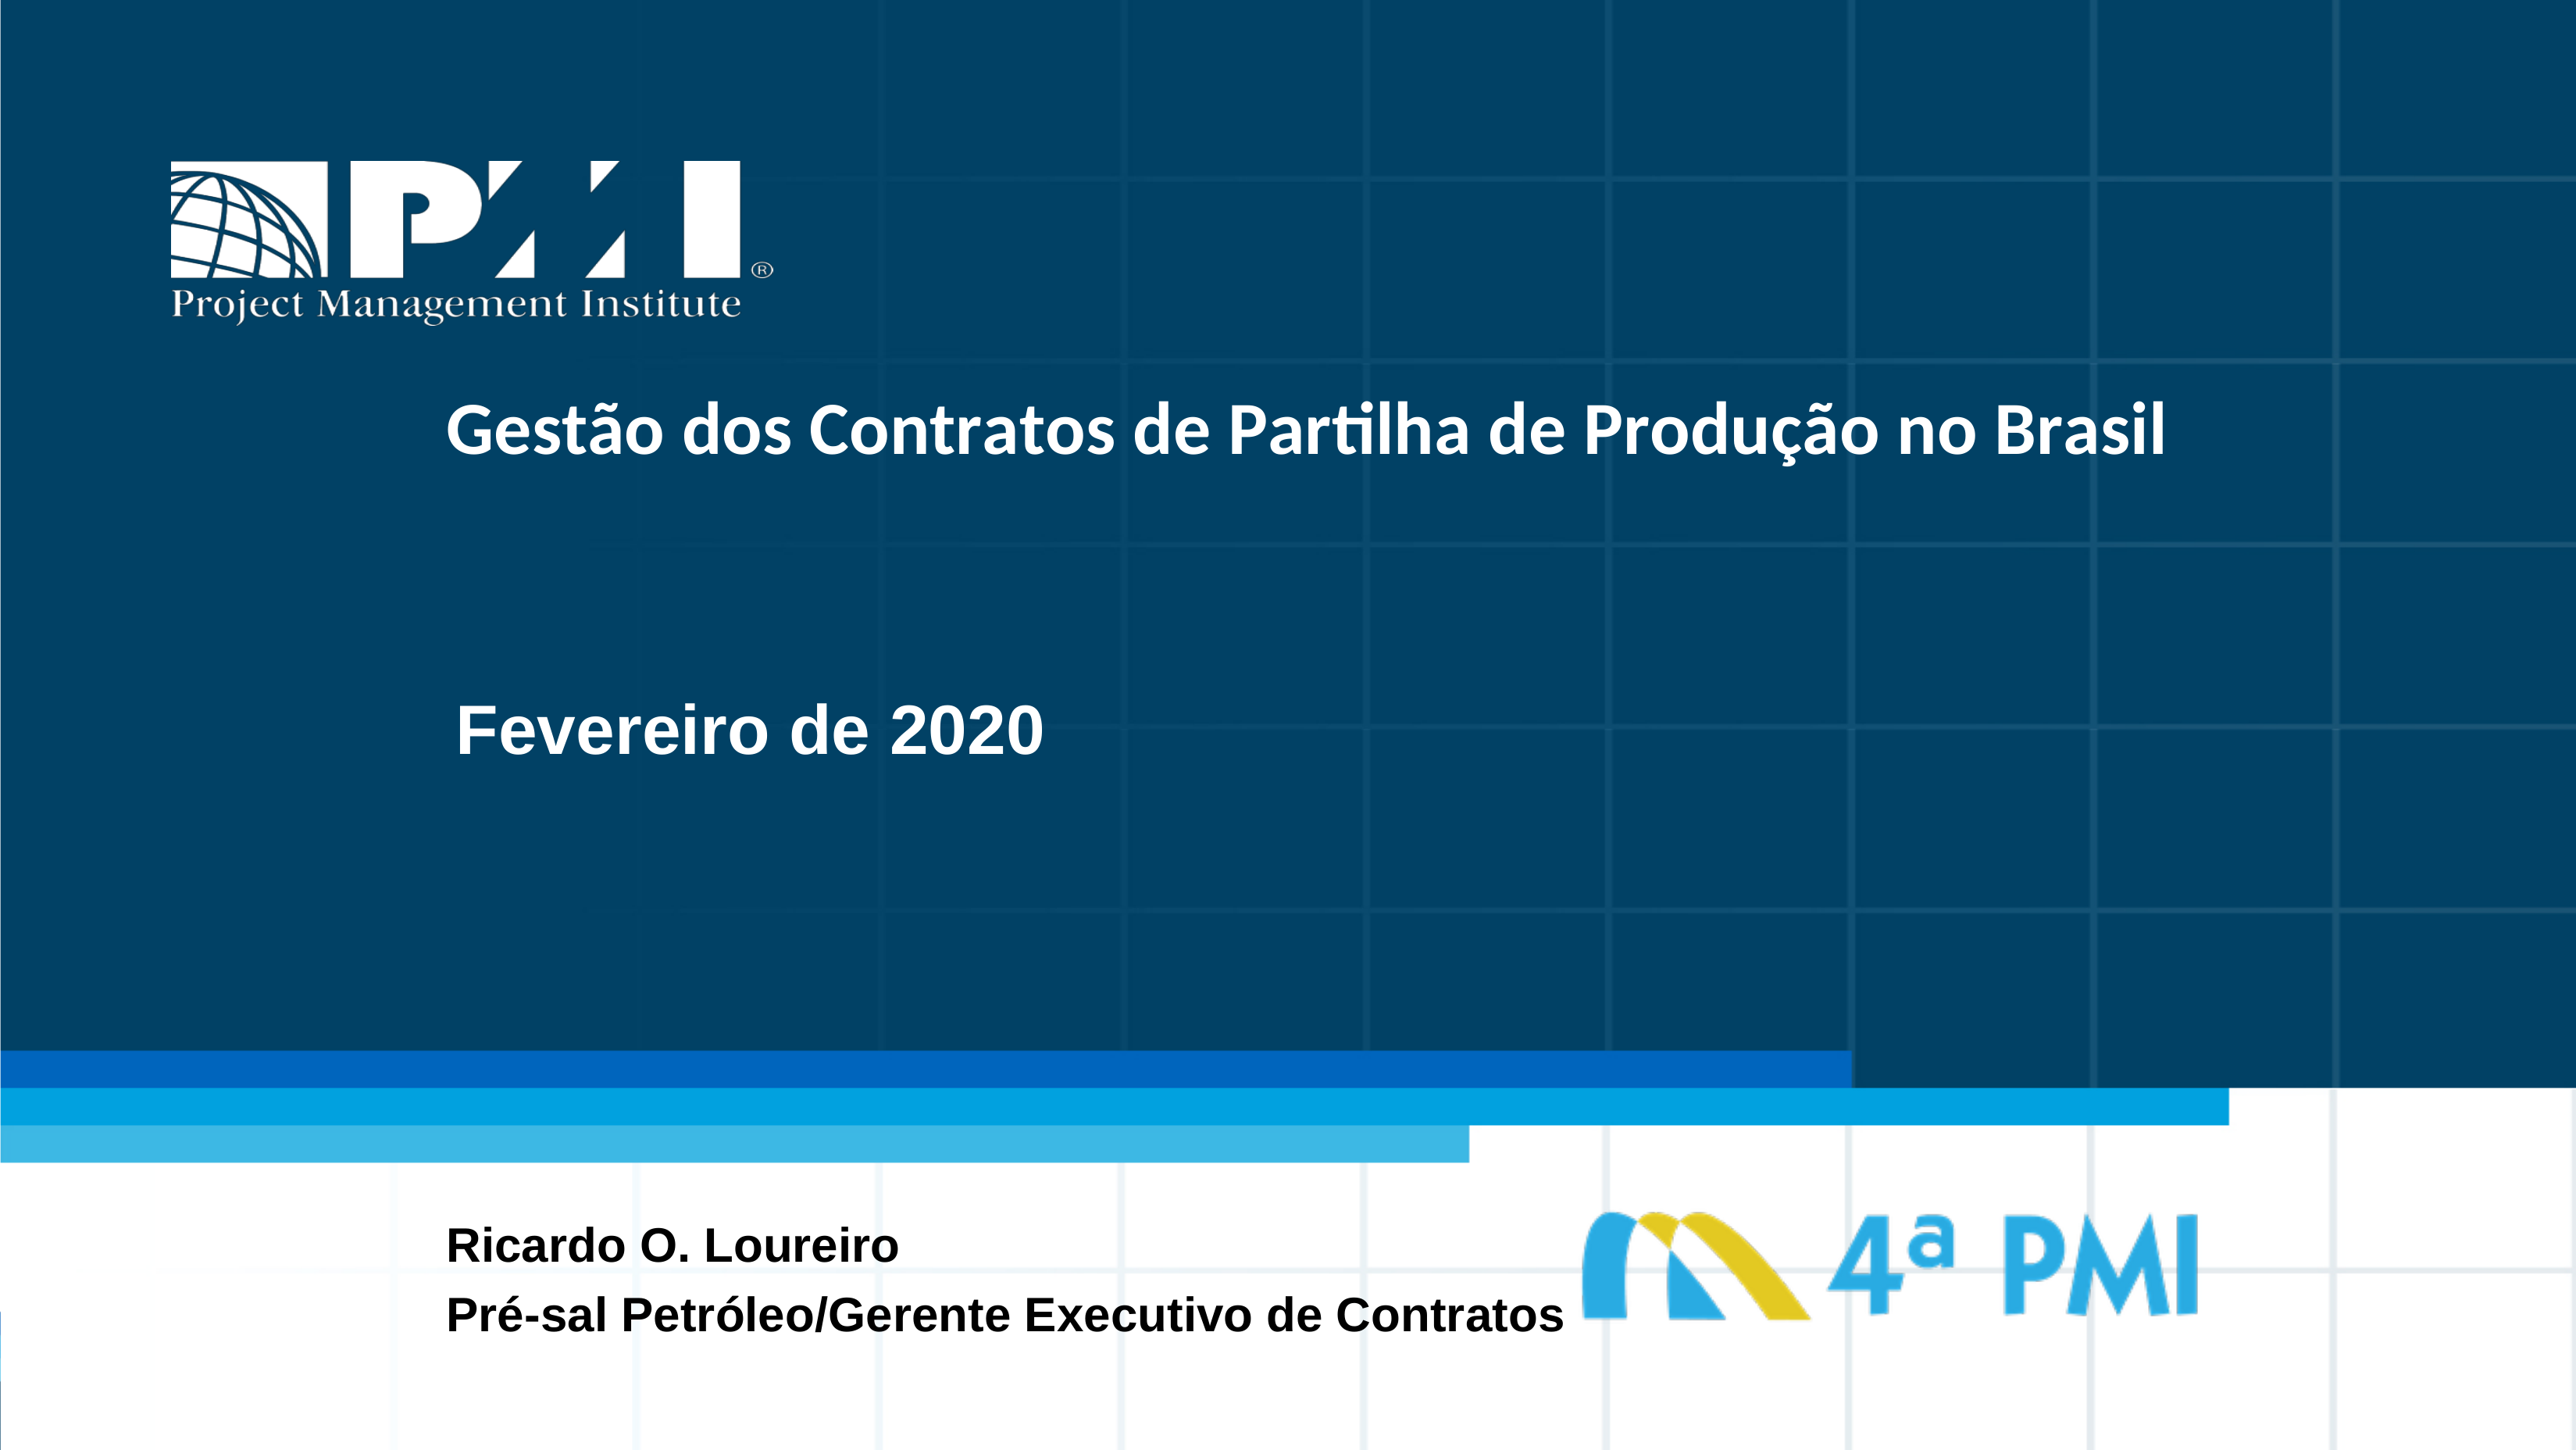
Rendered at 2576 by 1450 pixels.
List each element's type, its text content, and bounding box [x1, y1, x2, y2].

subtitle Ricardo O. Loureiro Pré-sal Petróleo/Gerente Executivo de Contratos [434, 1208, 1788, 1370]
text_box Fevereiro de 2020 [437, 666, 2079, 909]
picture [1577, 1208, 2202, 1327]
title Gestão dos Contratos de Partilha de Produção no Brasil [434, 364, 2314, 606]
